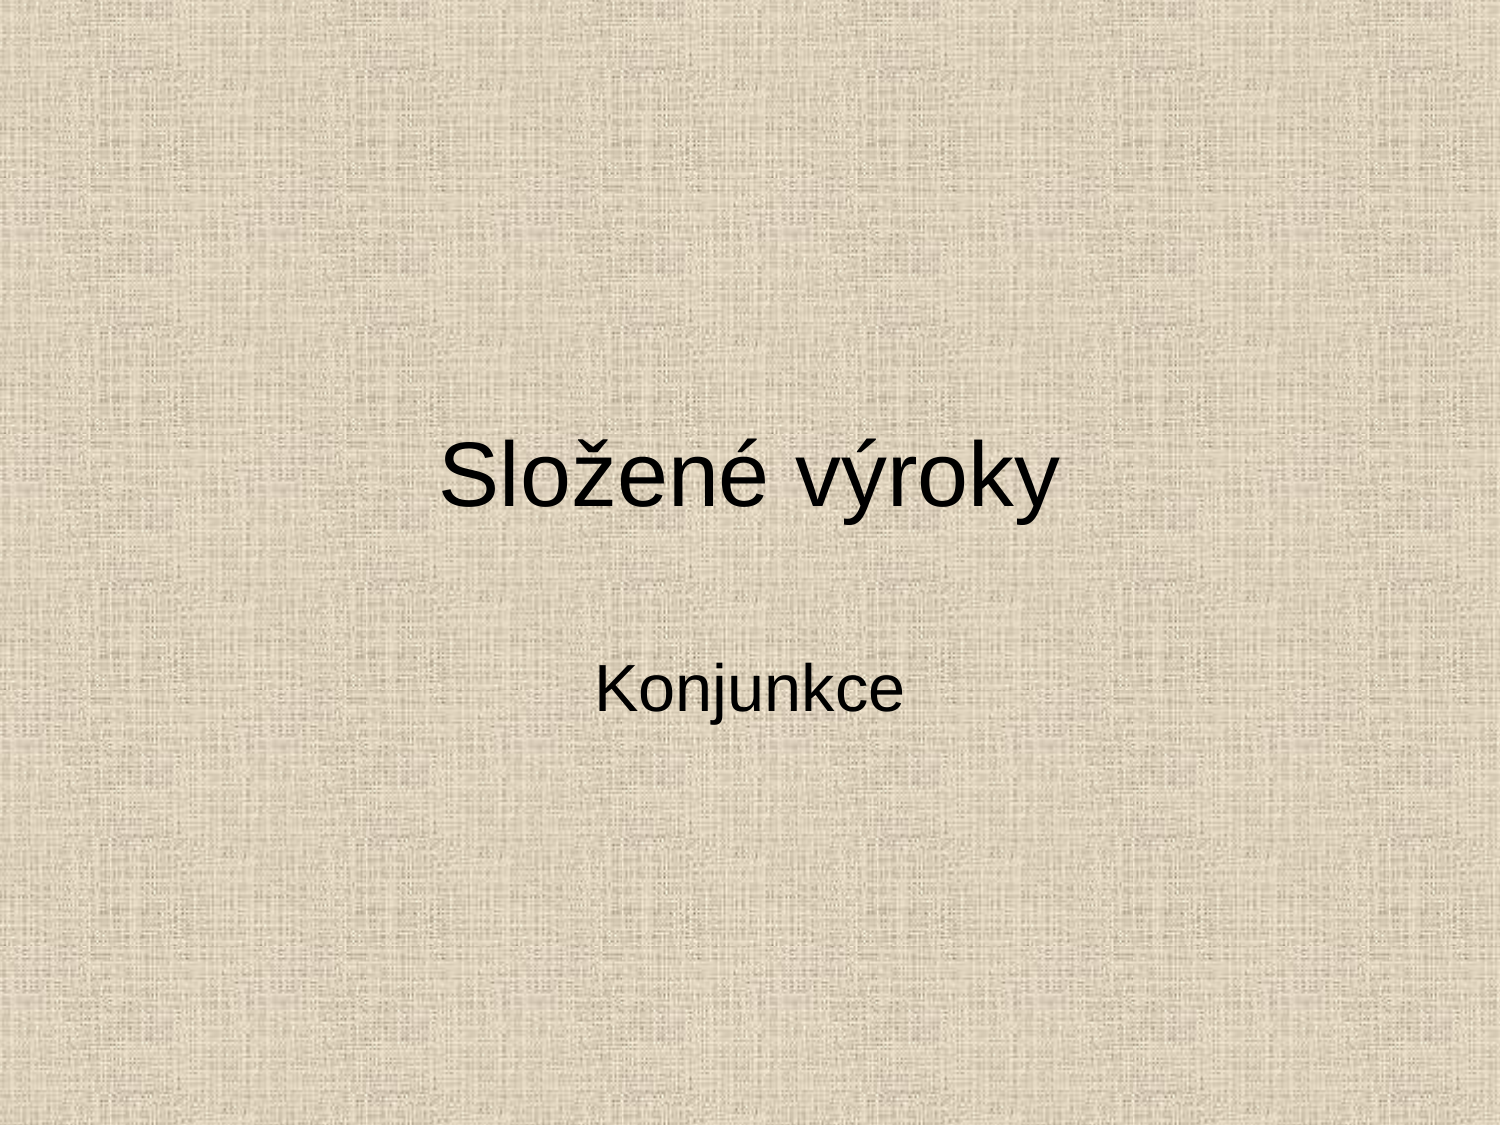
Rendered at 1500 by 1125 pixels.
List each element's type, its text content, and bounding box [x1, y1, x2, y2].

title Složené výroky [112, 349, 1388, 591]
subtitle Konjunkce [225, 637, 1276, 926]
picture [0, 0, 1500, 1125]
